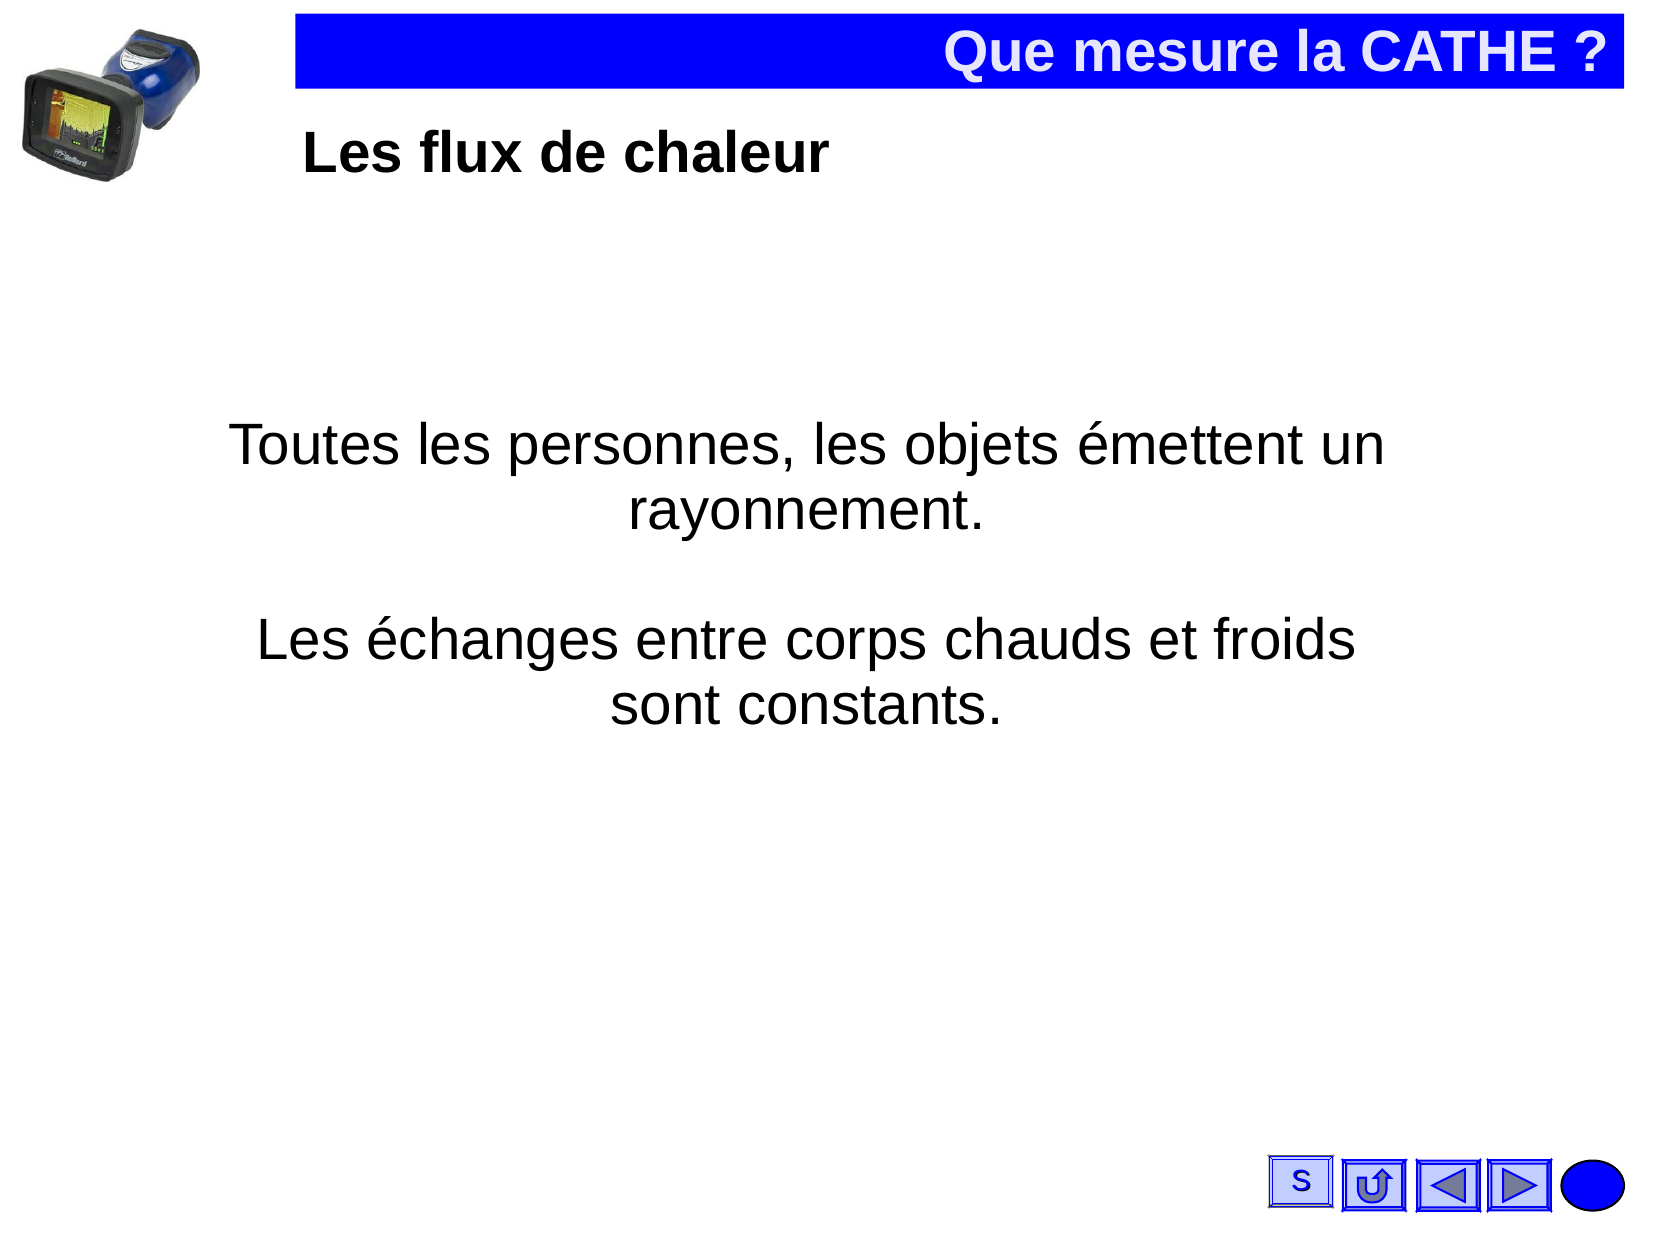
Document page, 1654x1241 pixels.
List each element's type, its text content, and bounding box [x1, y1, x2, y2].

text_box Toutes les personnes, les objets émettent un rayonnement. Les échanges entre corps chauds et froids sont constants. [201, 404, 1413, 808]
picture [22, 29, 200, 182]
text_box Que mesure la CATHE ? [295, 13, 1625, 89]
text_box [1561, 1160, 1625, 1211]
text_box Les flux de chaleur [287, 112, 847, 193]
text_box [236, 324, 1447, 473]
